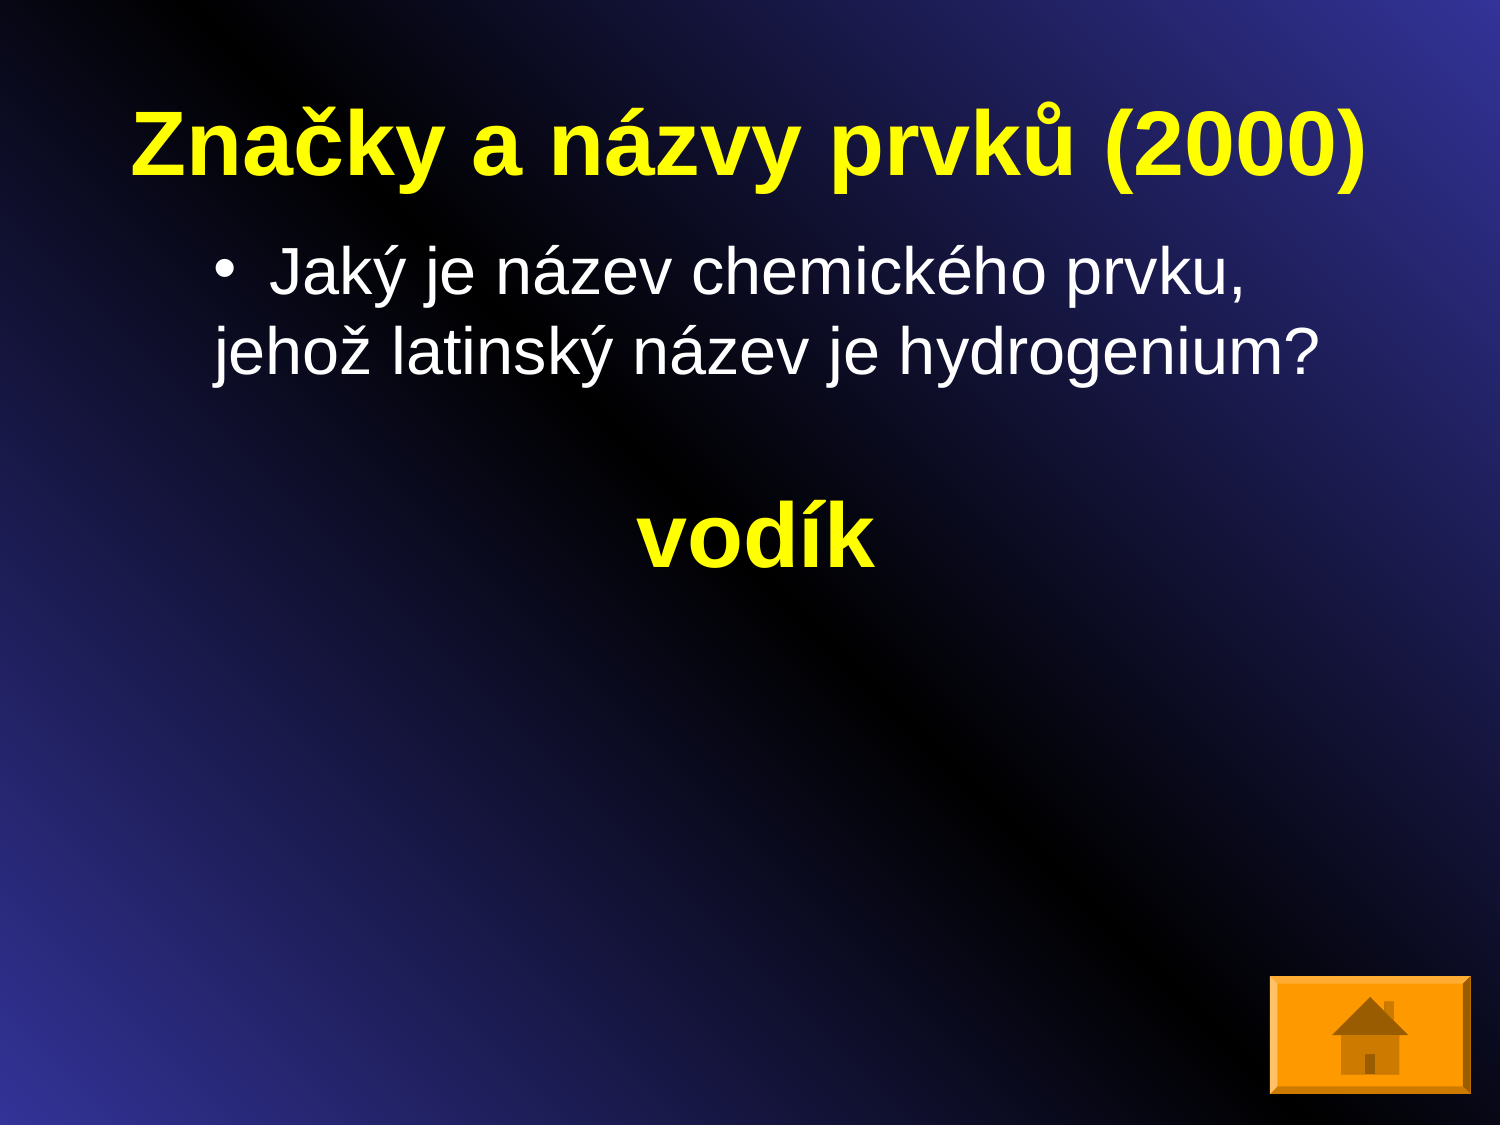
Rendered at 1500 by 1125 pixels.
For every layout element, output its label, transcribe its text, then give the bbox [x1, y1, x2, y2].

text_box [1271, 976, 1471, 1094]
list Jaký je název chemického prvku, jehož latinský název je hydrogenium? [64, 220, 1415, 421]
title Značky a názvy prvků (2000) [75, 45, 1426, 233]
text_box vodík [123, 467, 1389, 594]
